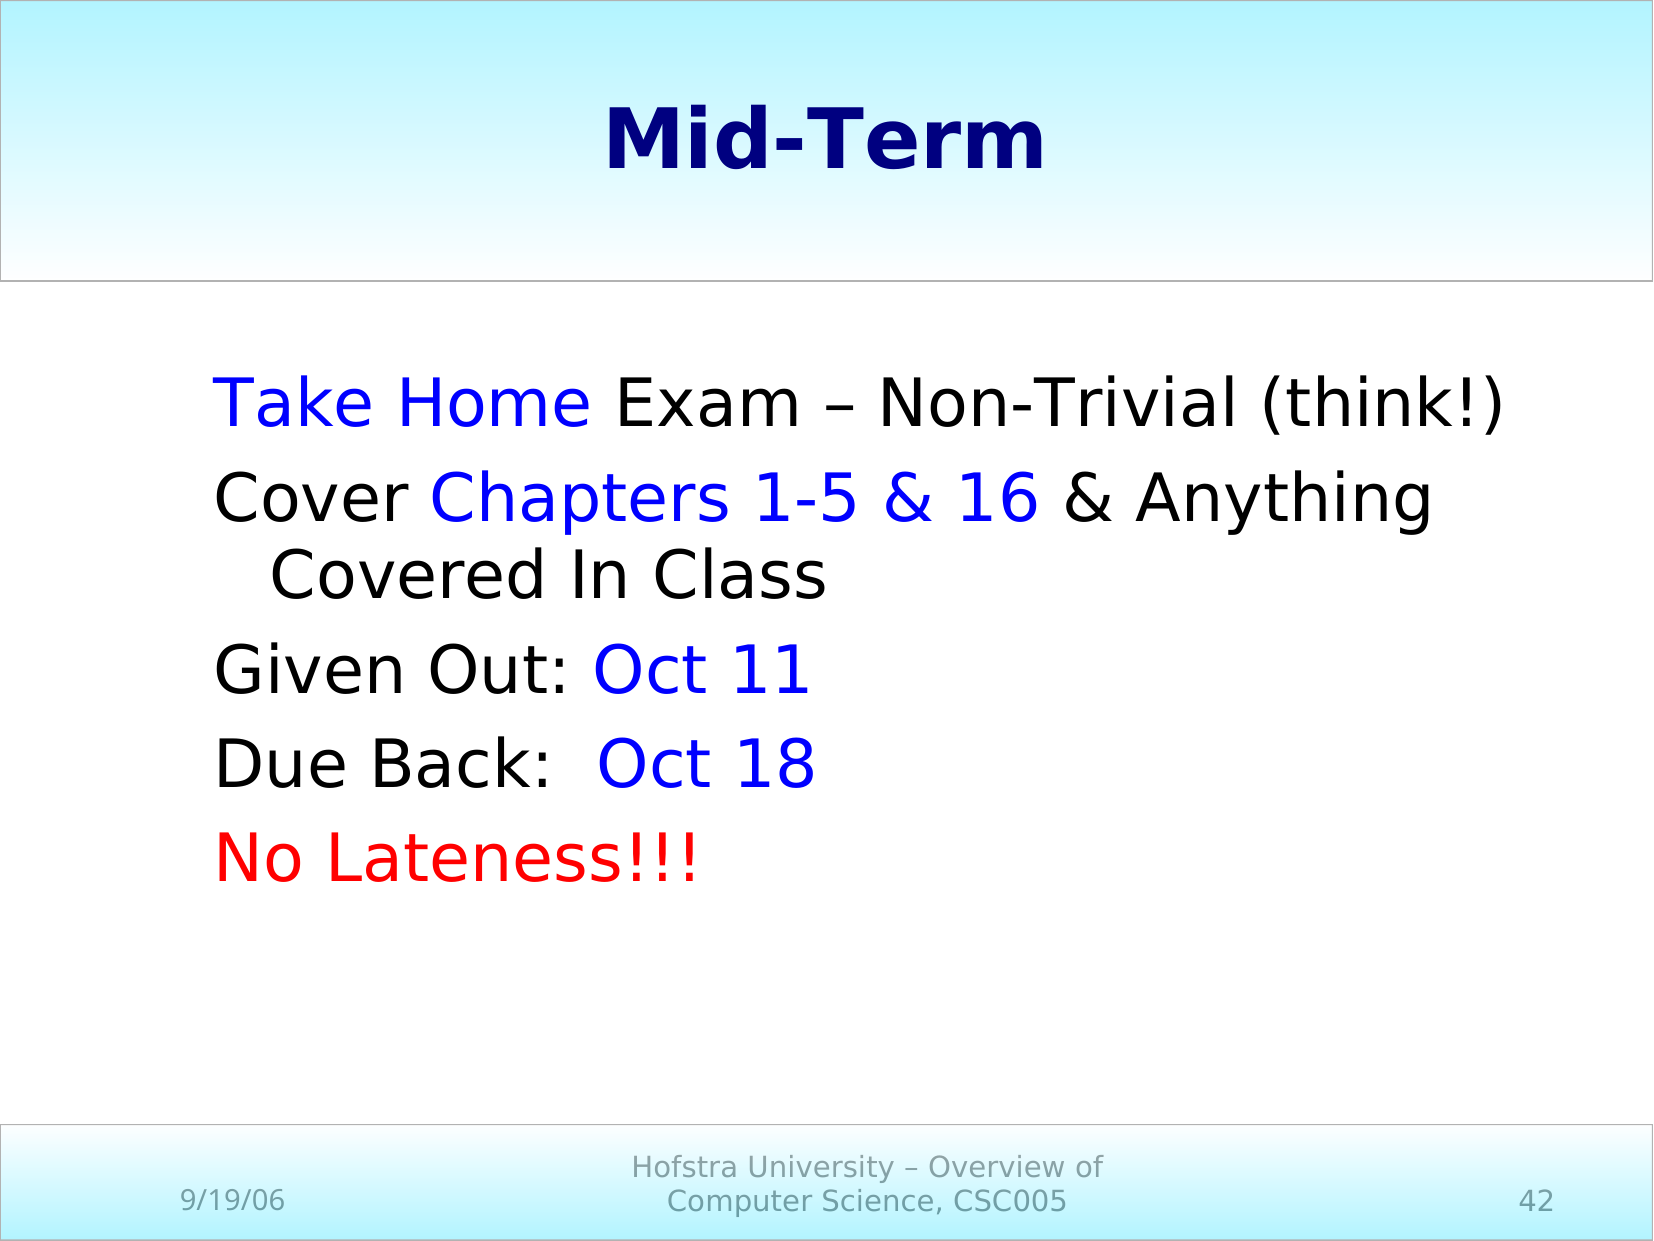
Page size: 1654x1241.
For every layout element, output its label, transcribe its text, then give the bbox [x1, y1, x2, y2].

title Mid-Term [78, 77, 1576, 203]
list Take Home Exam – Non-Trivial (think!) Cover Chapters 1-5 & 16 & Anything Covered In Class Given Out: Oct 11 Due Back: Oct 18 No Lateness!!! [213, 364, 1619, 1110]
